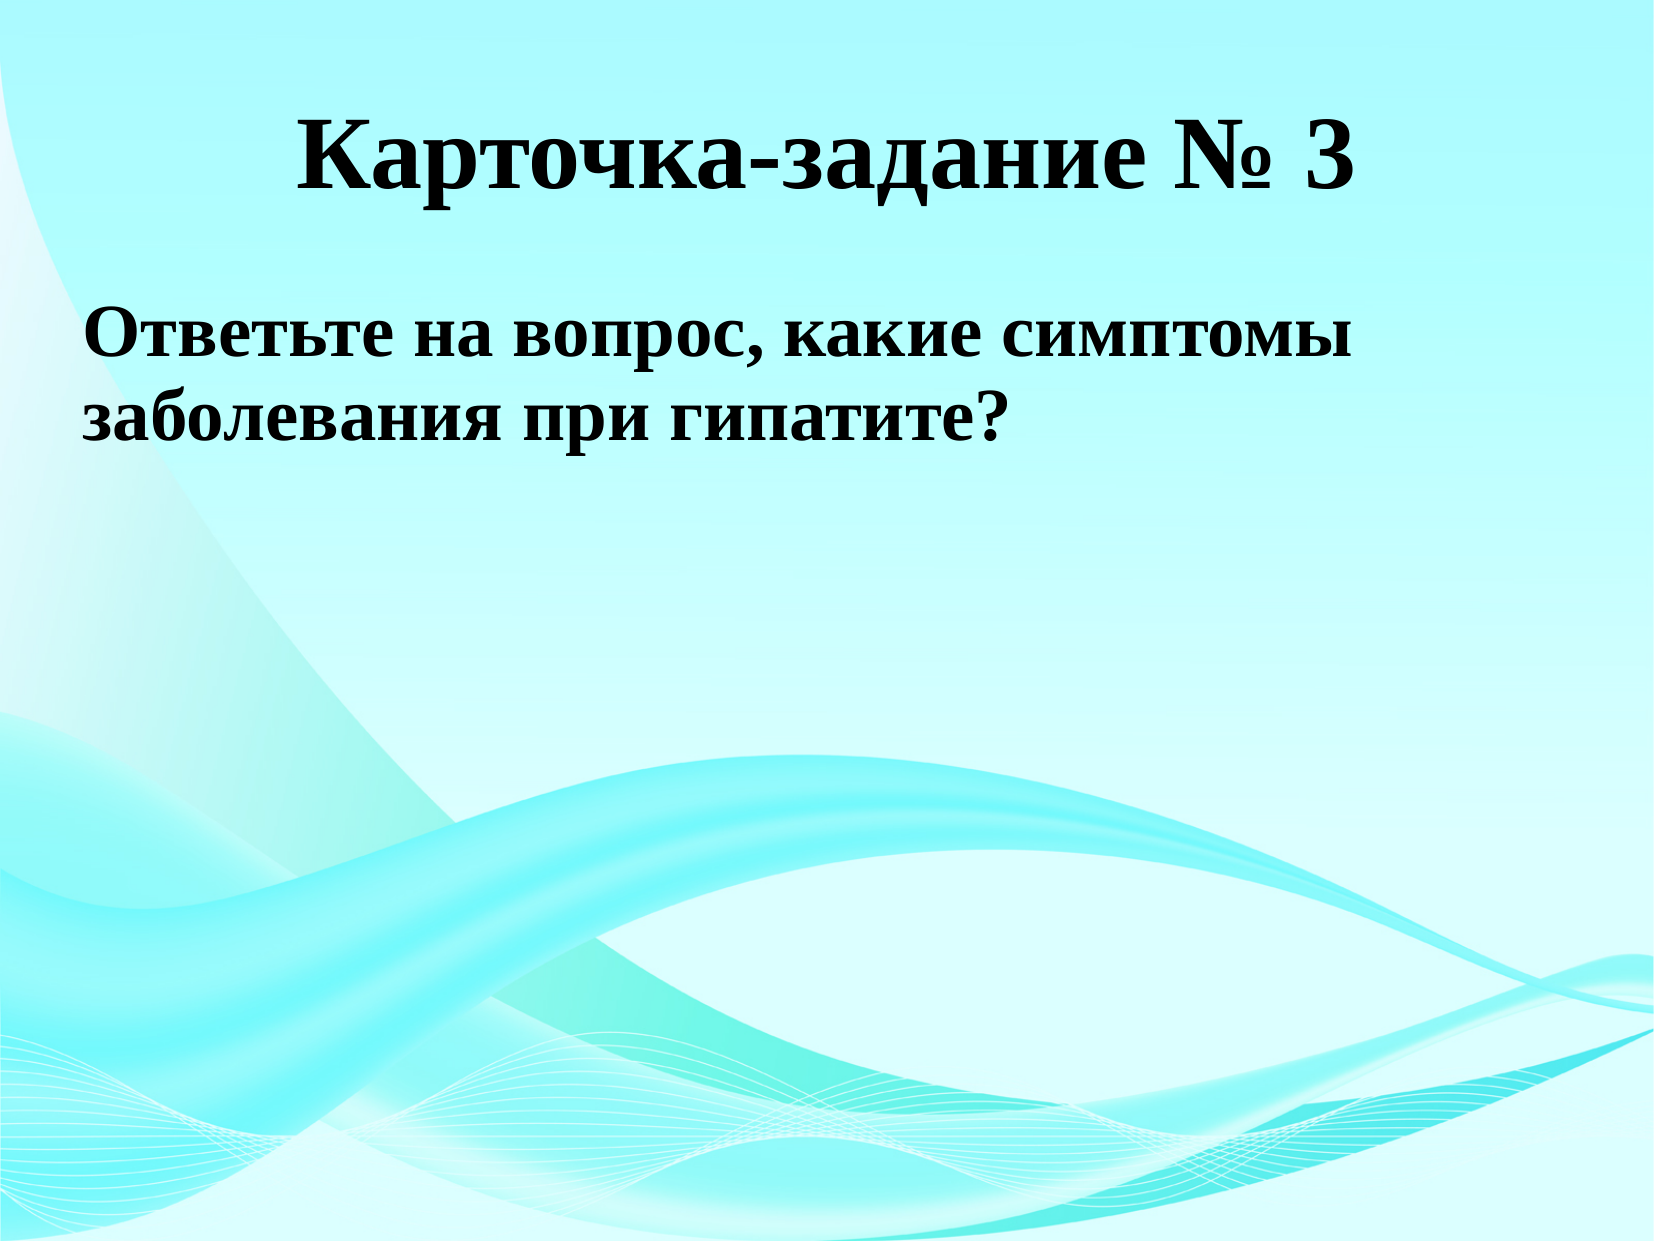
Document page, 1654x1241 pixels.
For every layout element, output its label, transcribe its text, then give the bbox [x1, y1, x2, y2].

title Карточка-задание № 3 [82, 49, 1571, 257]
list Ответьте на вопрос, какие симптомы заболевания при гипатите? [82, 290, 1571, 1109]
picture [0, 0, 1654, 1241]
